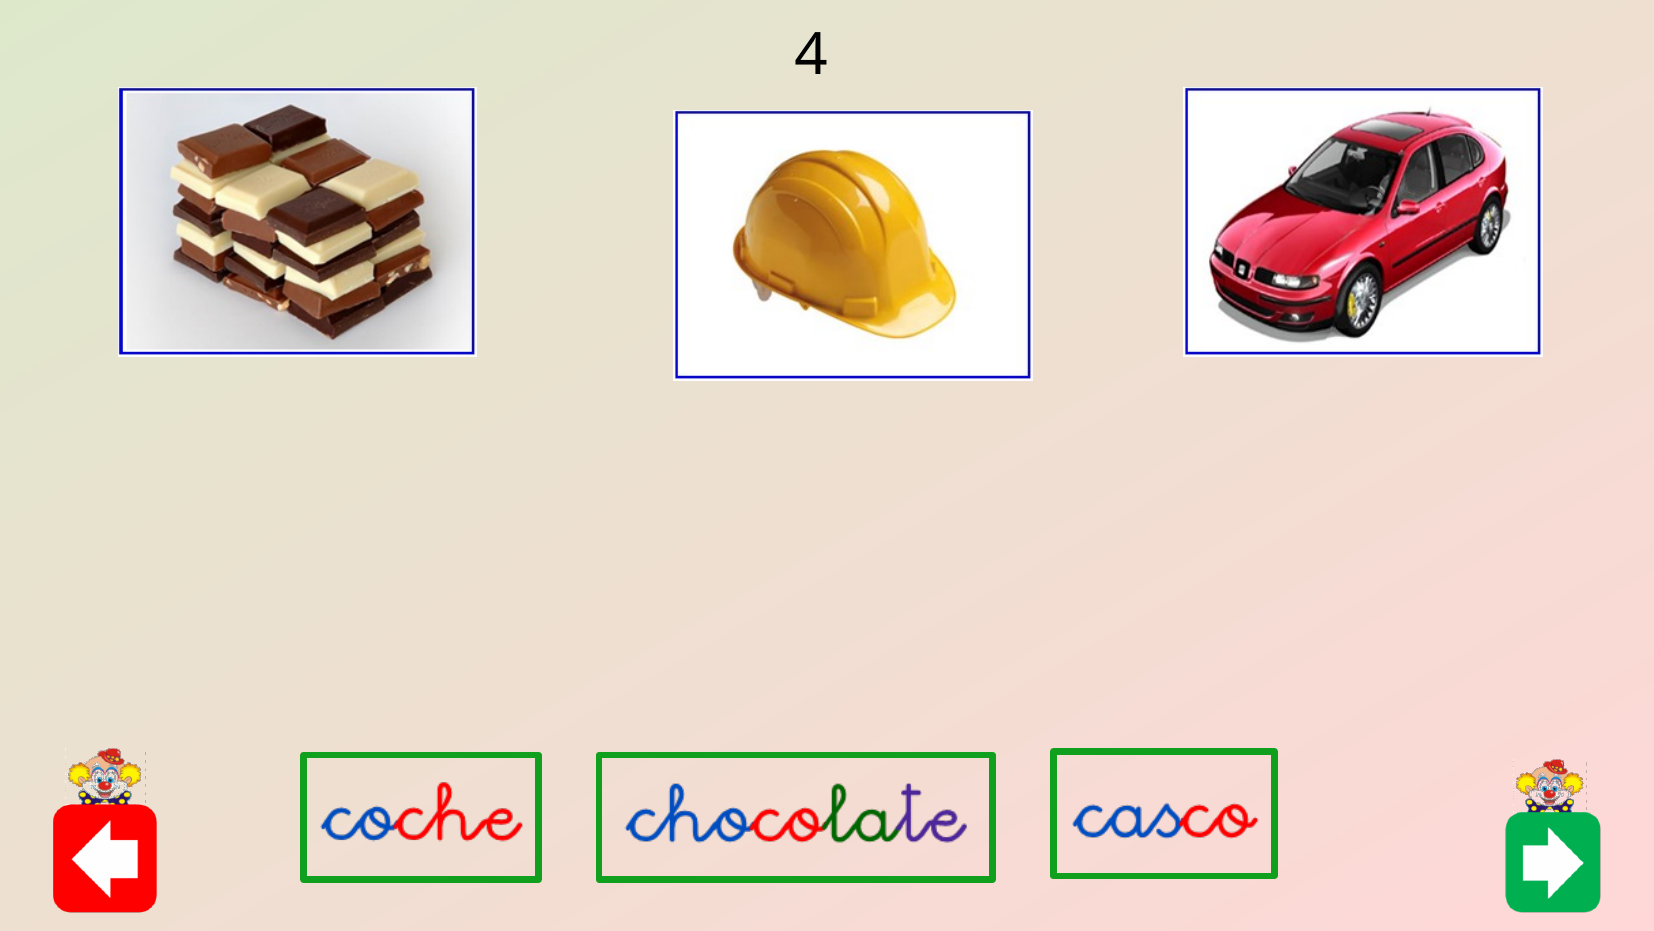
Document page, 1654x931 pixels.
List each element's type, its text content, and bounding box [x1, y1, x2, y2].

picture [118, 87, 477, 358]
picture [1505, 758, 1601, 913]
picture [52, 747, 157, 913]
picture [307, 758, 536, 877]
picture [1183, 87, 1543, 358]
picture [1056, 754, 1271, 873]
picture [673, 110, 1033, 381]
text_box 4 [779, 10, 881, 87]
picture [602, 758, 990, 877]
